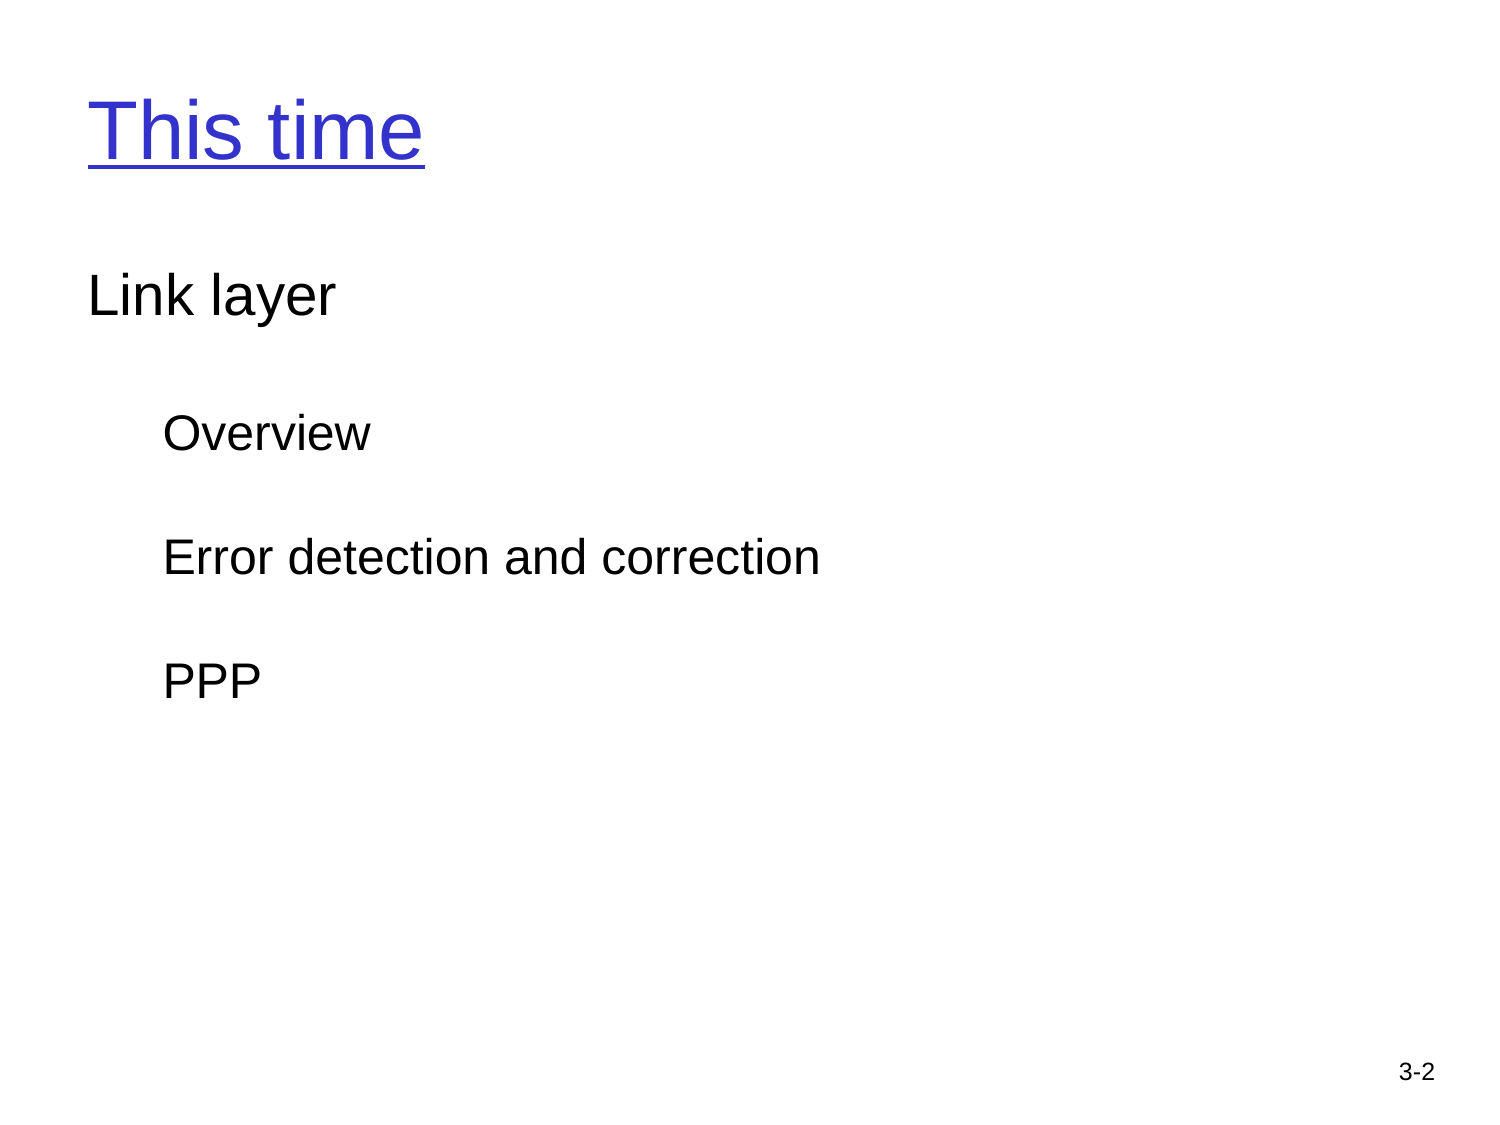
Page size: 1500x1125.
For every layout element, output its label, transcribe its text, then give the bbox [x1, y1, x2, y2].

title This time [87, 23, 1363, 239]
list Link layer Overview Error detection and correction PPP [87, 262, 1436, 1026]
